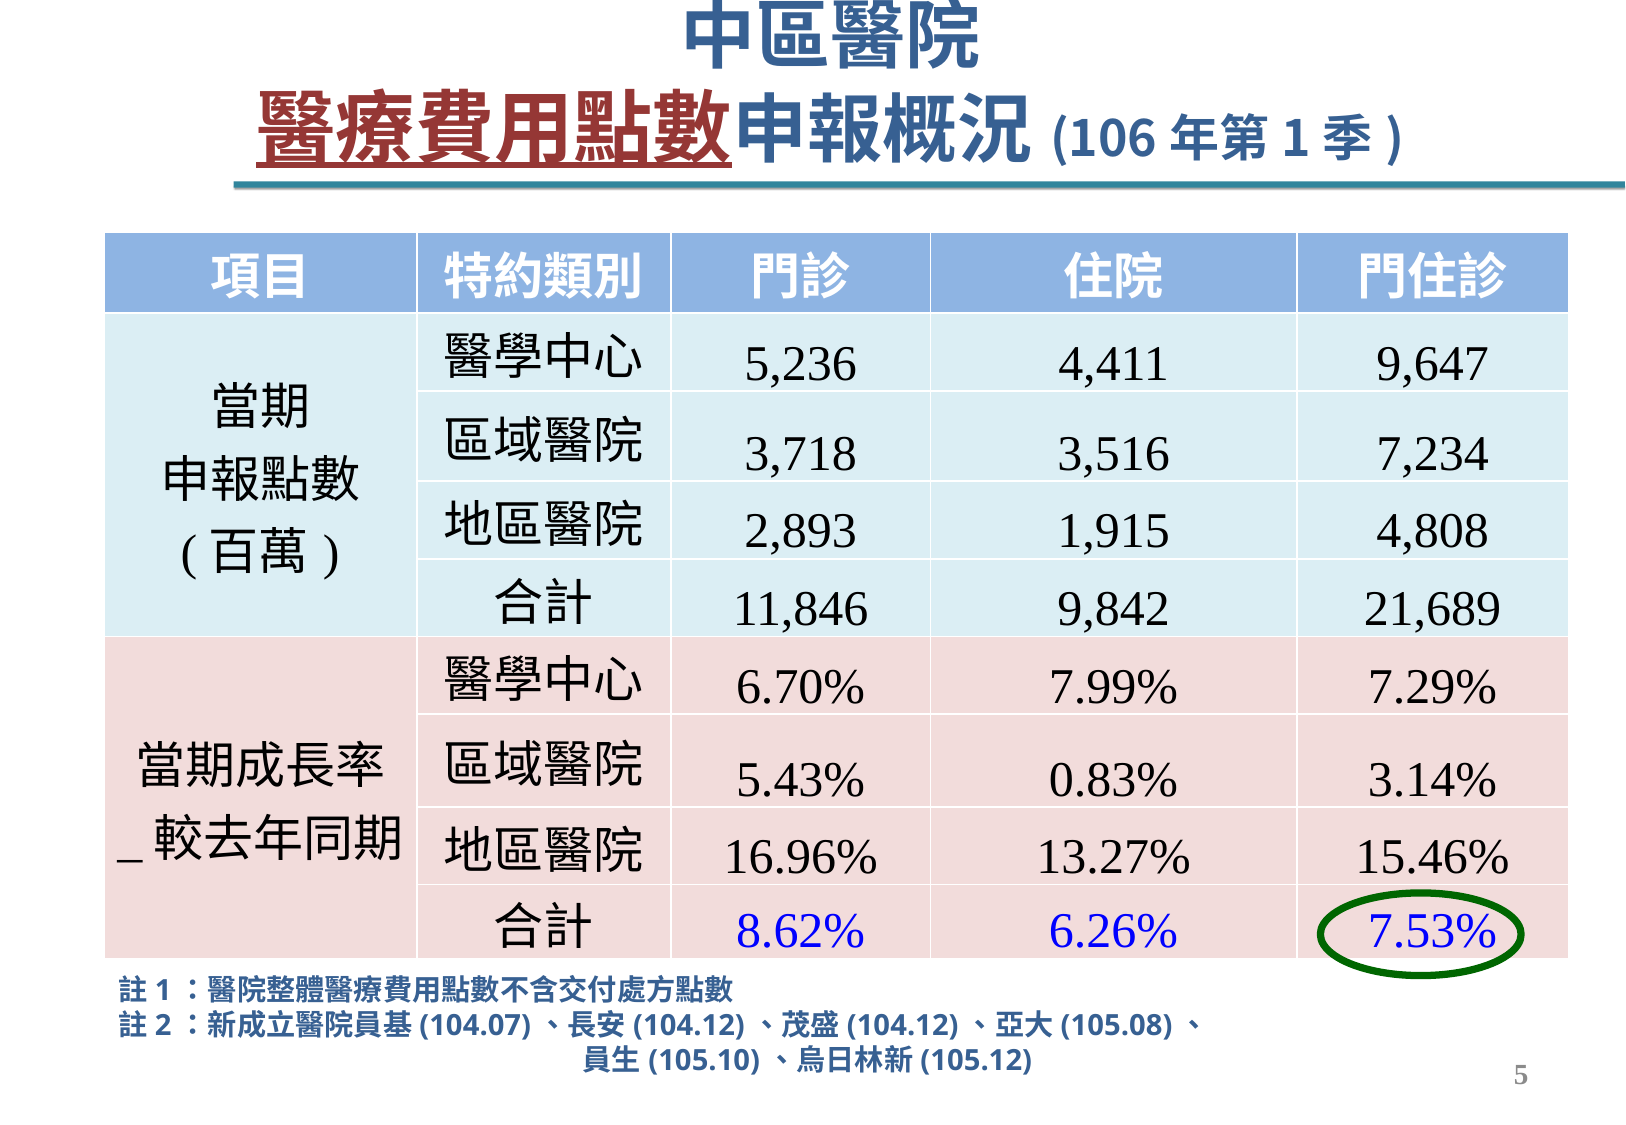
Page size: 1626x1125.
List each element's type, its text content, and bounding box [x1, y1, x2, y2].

table_cell 4,808 [1298, 482, 1568, 558]
table_cell 7.29% [1298, 637, 1568, 713]
text_box 註1：醫院整體醫療費用點數不含交付處方點數 註2：新成立醫院員基(104.07)、長安(104.12)、茂盛(104.12)、亞大(105.08)、 員生(105.10)、烏日林新(105.12) [103, 964, 1522, 1084]
table_cell 區域醫院 [418, 392, 670, 480]
table_header 門診 [672, 233, 930, 312]
table_cell 合計 [418, 560, 670, 636]
table_cell 11,846 [672, 560, 930, 636]
table_cell 區域醫院 [418, 715, 670, 806]
table_cell 13.27% [931, 808, 1296, 884]
table_header 項目 [105, 233, 416, 312]
table_cell 3,718 [672, 392, 930, 480]
slide_number <編號> [1164, 1042, 1544, 1103]
table_cell 當期 申報點數 (百萬) [105, 314, 416, 636]
table_header 特約類別 [418, 233, 670, 312]
table_cell 地區醫院 [418, 482, 670, 558]
table_cell 合計 [418, 885, 670, 958]
table_header 住院 [931, 233, 1296, 312]
table_cell 2,893 [672, 482, 930, 558]
table_cell 15.46% [1298, 808, 1568, 884]
table_cell 16.96% [672, 808, 930, 884]
title 中區醫院 醫療費用點數申報概況(106年第1季) [91, 4, 1569, 156]
table_cell 5,236 [672, 314, 930, 390]
table_cell 7.53% [1298, 885, 1568, 958]
table_cell 21,689 [1298, 560, 1568, 636]
table_cell 3,516 [931, 392, 1296, 480]
table_cell 9,647 [1298, 314, 1568, 390]
table_cell 8.62% [672, 885, 930, 958]
table_cell 6.70% [672, 637, 930, 713]
table_cell 7.53% [1325, 897, 1517, 958]
table_header 門住診 [1298, 233, 1568, 312]
table_cell 地區醫院 [418, 808, 670, 884]
table_cell 1,915 [931, 482, 1296, 558]
table_cell 醫學中心 [418, 637, 670, 713]
table_cell 醫學中心 [418, 314, 670, 390]
table_cell 5.43% [672, 715, 930, 806]
table_cell 0.83% [931, 715, 1296, 806]
table_cell 7,234 [1298, 392, 1568, 480]
table_cell 當期成長率 _較去年同期 [105, 637, 416, 958]
table_cell 4,411 [931, 314, 1296, 390]
table_cell 7.99% [931, 637, 1296, 713]
table_cell 9,842 [931, 560, 1296, 636]
table_cell 6.26% [931, 885, 1296, 958]
table_cell 3.14% [1298, 715, 1568, 806]
